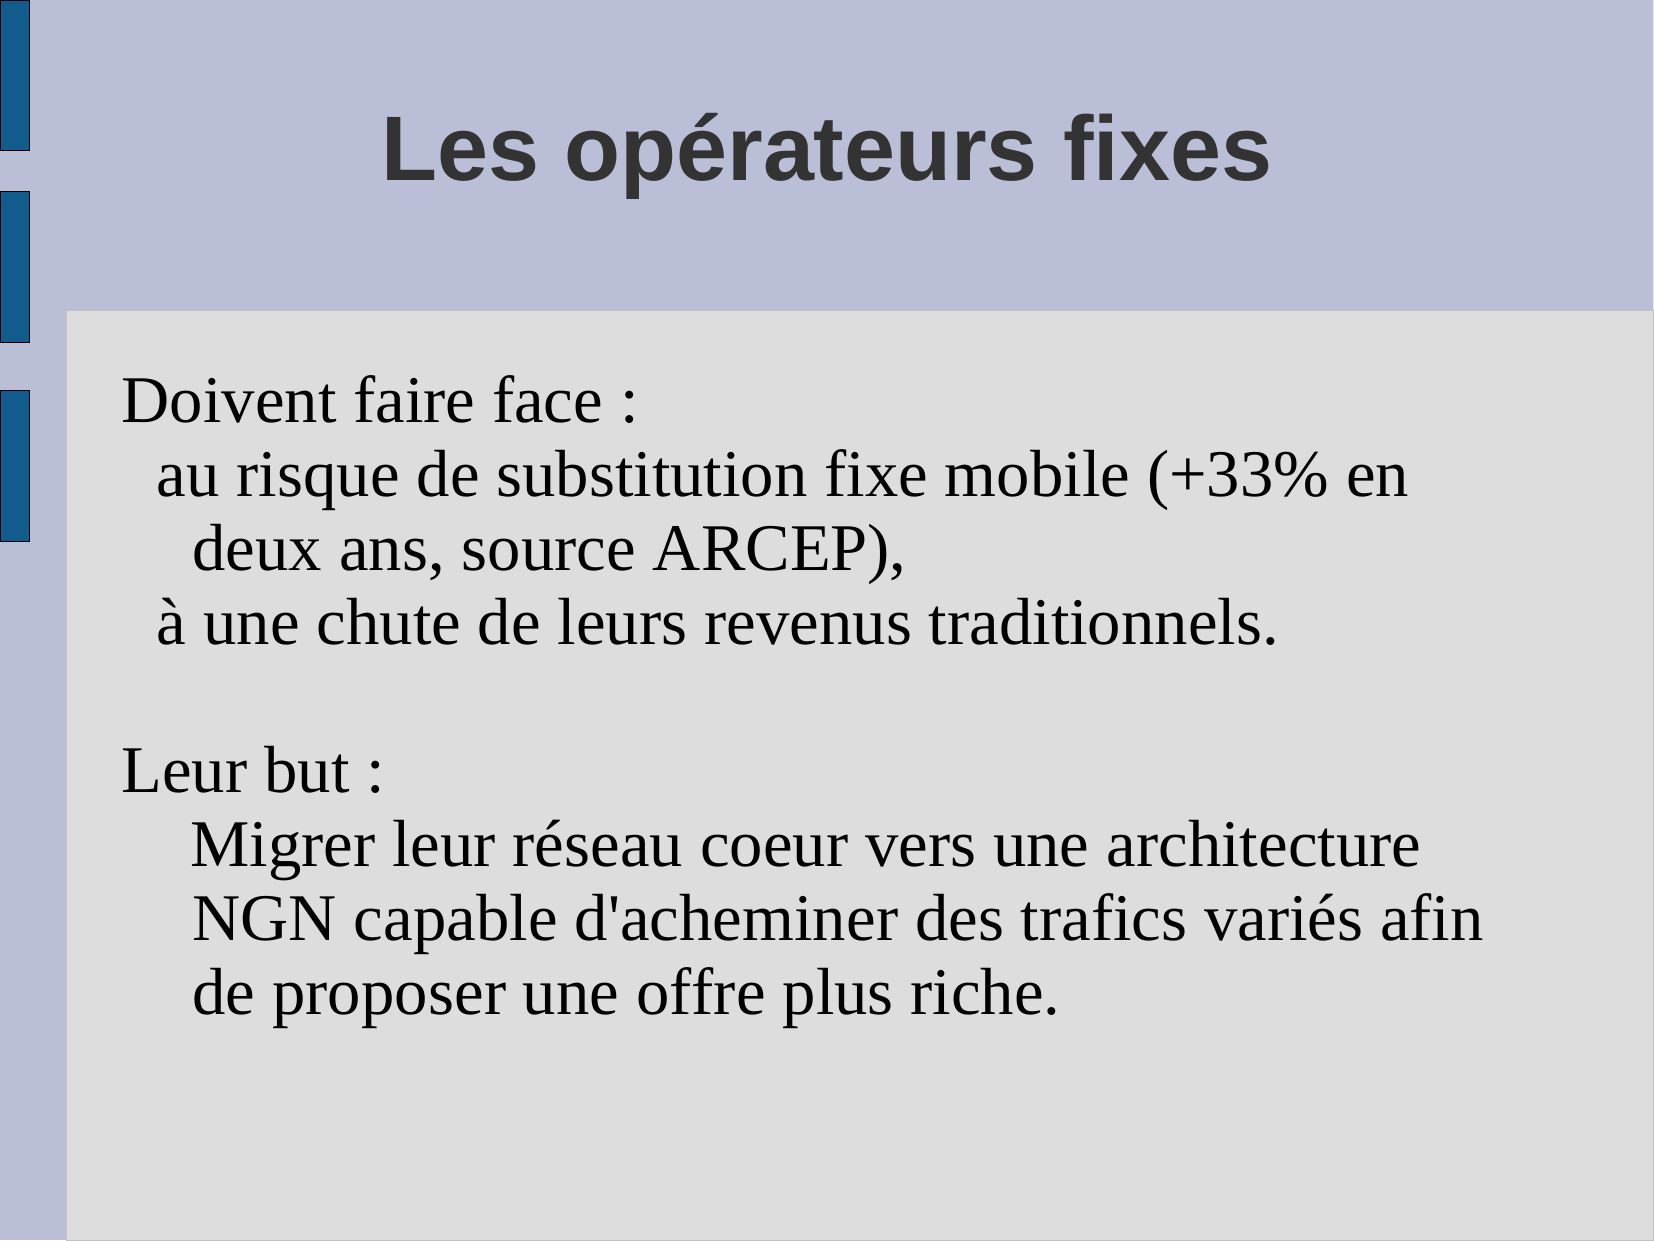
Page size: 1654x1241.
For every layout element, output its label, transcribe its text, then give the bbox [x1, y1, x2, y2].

subtitle Doivent faire face : au risque de substitution fixe mobile (+33% en deux ans, source ARCEP), à une chute de leurs revenus traditionnels. Leur but : Migrer leur réseau coeur vers une architecture NGN capable d'acheminer des trafics variés afin de proposer une offre plus riche. [121, 265, 1534, 1127]
title Les opérateurs fixes [121, 91, 1534, 207]
